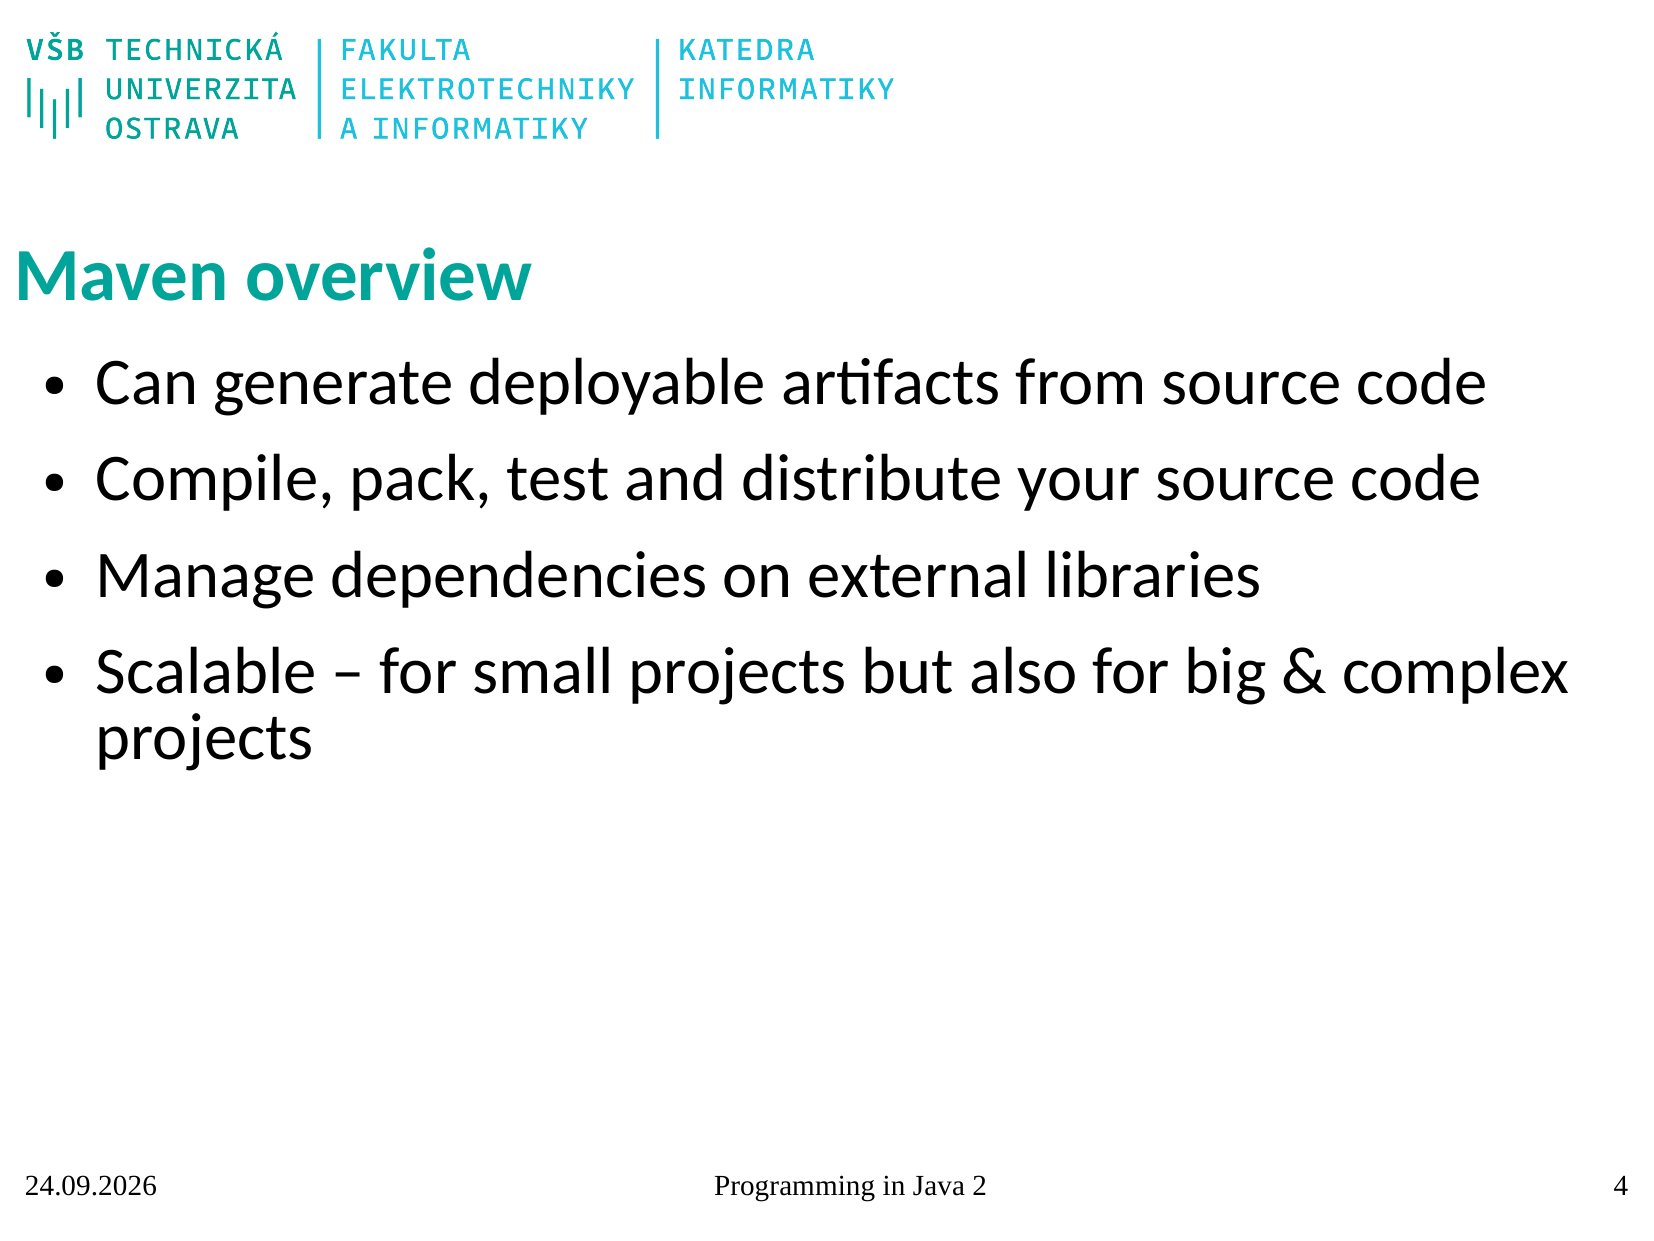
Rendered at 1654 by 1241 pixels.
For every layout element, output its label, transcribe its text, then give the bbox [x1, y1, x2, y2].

list Can generate deployable artifacts from source code Compile, pack, test and distribute your source code Manage dependencies on external libraries Scalable – for small projects but also for big & complex projects [24, 354, 1629, 1146]
picture [26, 31, 894, 139]
title Maven overview [14, 165, 1619, 319]
